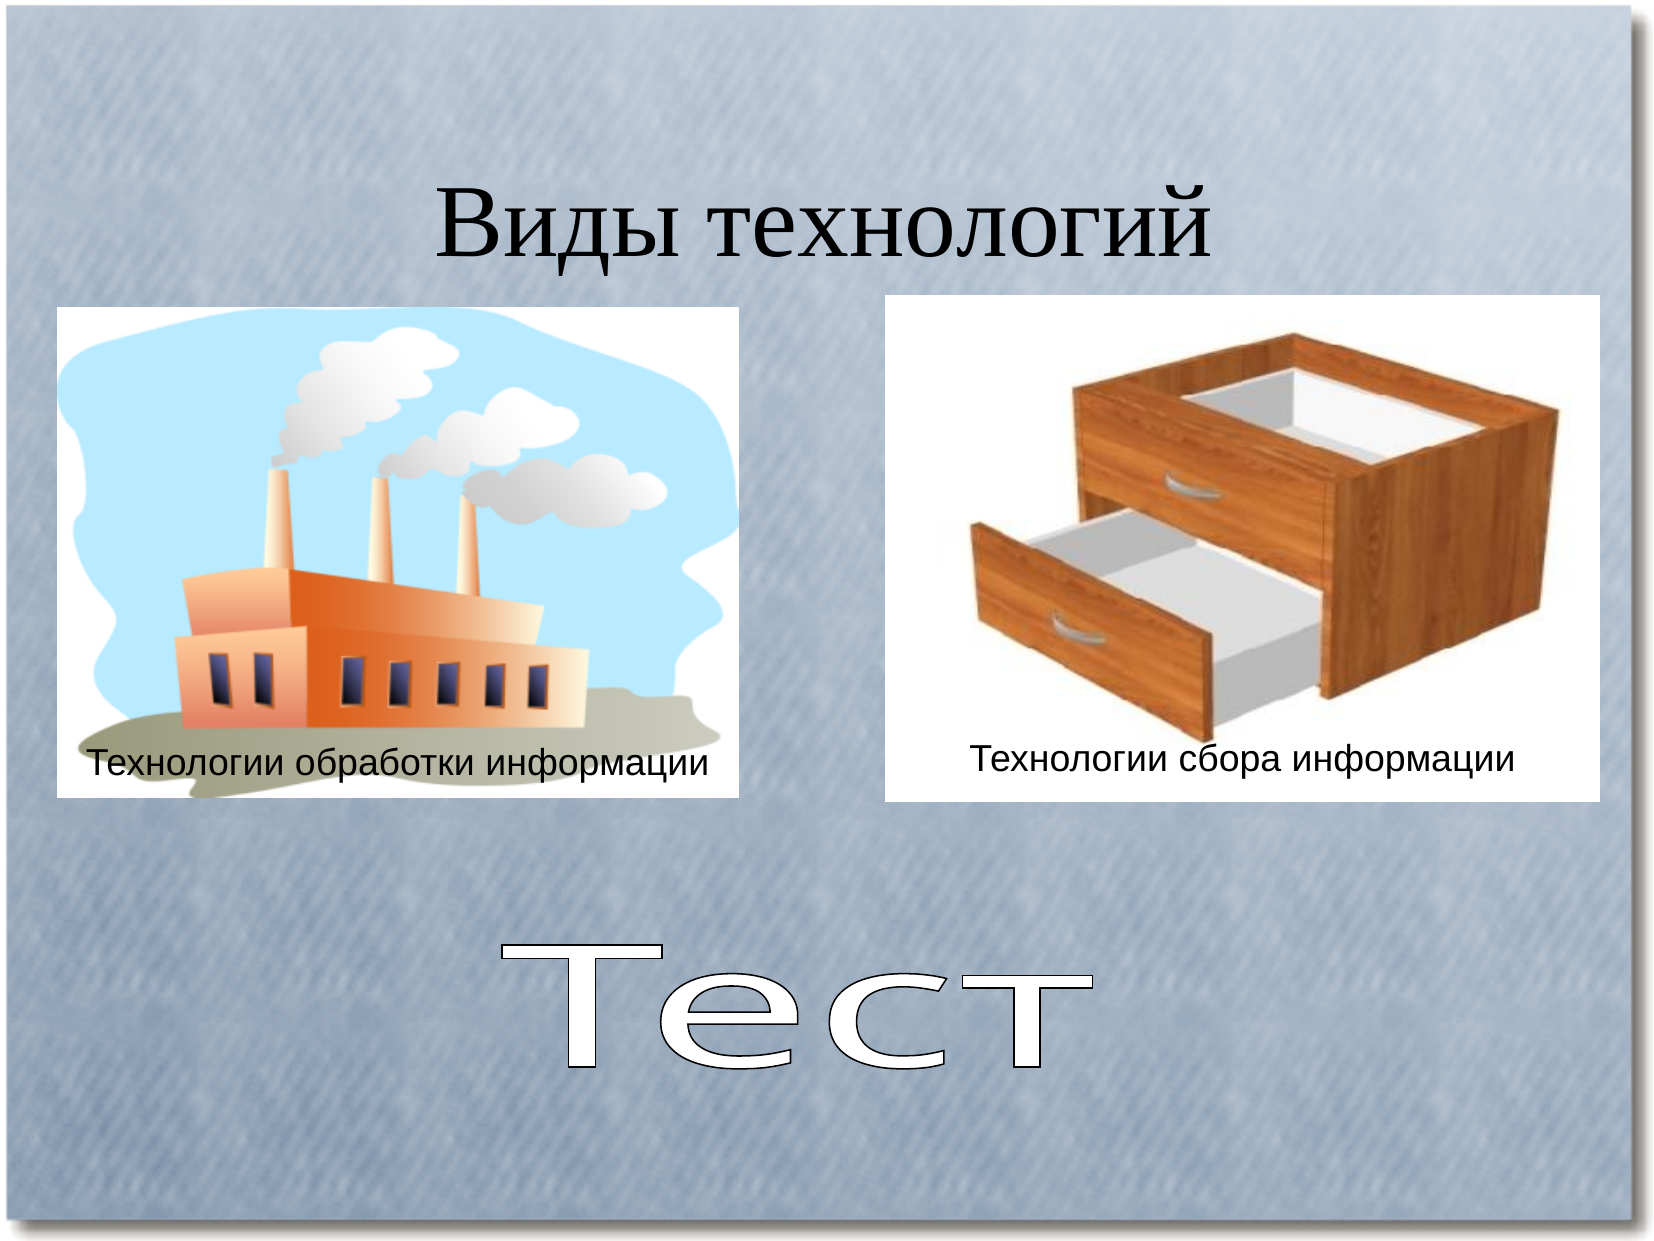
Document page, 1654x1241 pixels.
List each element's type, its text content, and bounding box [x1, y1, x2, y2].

picture [0, 0, 1654, 1241]
text_box Тест [501, 944, 662, 1068]
text_box Тест [962, 975, 1093, 1068]
title Виды технологий [118, 117, 1531, 325]
text_box Тест [660, 973, 798, 1069]
text_box Тест [829, 973, 947, 1069]
